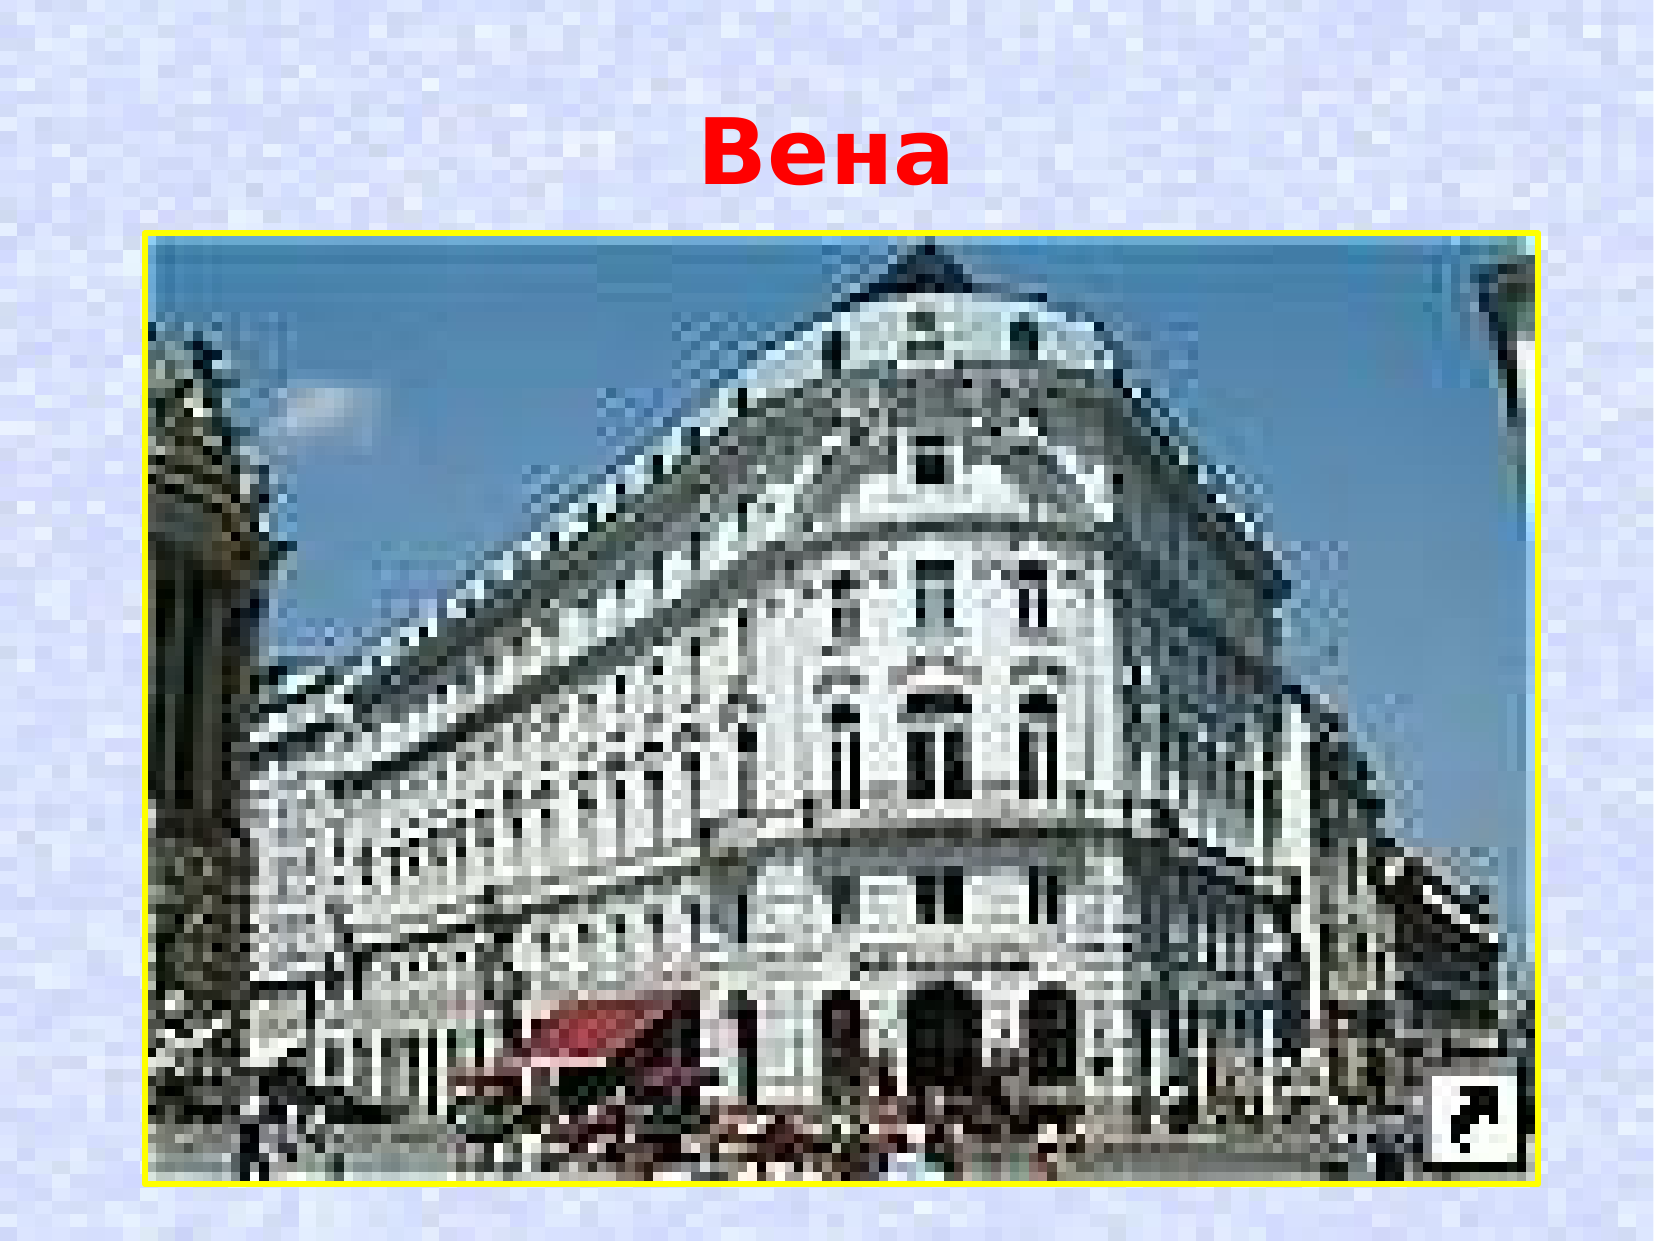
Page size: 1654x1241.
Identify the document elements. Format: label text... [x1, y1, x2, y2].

picture [0, 0, 1654, 1241]
title Вена [82, 56, 1571, 250]
